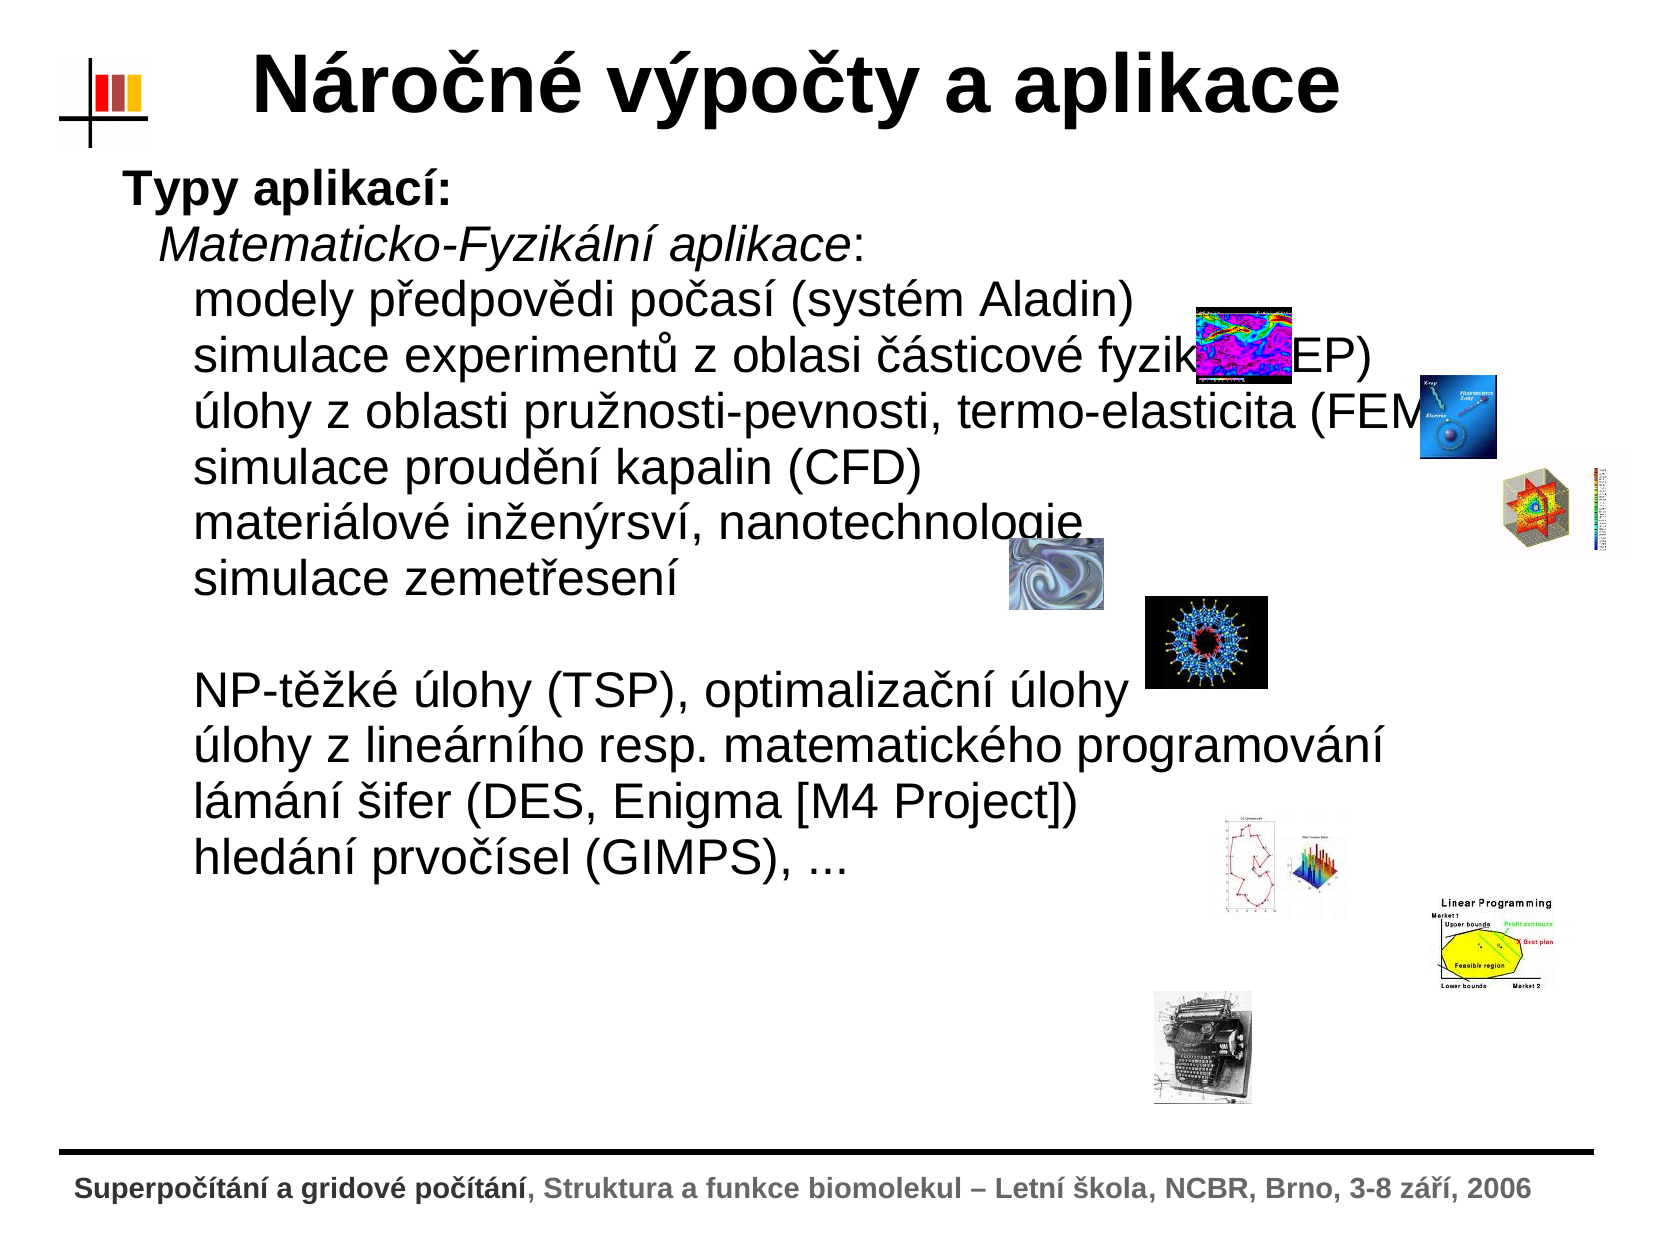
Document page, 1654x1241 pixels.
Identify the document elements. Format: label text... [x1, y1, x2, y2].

picture [1009, 538, 1104, 610]
picture [59, 58, 148, 148]
text_box Superpočítání a gridové počítání, Struktura a funkce biomolekul – Letní škola, NCBR, Brno, 3-8 září, 2006 [59, 1151, 1558, 1214]
picture [1196, 307, 1292, 384]
picture [1420, 375, 1628, 559]
picture [1154, 991, 1252, 1104]
picture [1209, 813, 1352, 921]
text_box Náročné výpočty a aplikace [236, 29, 1595, 171]
picture [1145, 596, 1268, 689]
picture [1430, 897, 1555, 989]
text_box Typy aplikací: Matematicko-Fyzikální aplikace: modely předpovědi počasí (systém Aladin) simulace experimentů z oblasi částicové fyziky (HEP) úlohy z oblasti pružnosti-pevnosti, termo-elasticita (FEM) simulace proudění kapalin (CFD) materiálové inženýrsví, nanotechnologie simulace zemetřesení NP-těžké úlohy (TSP), optimalizační úlohy úlohy z lineárního resp. matematického programování lámání šifer (DES, Enigma [M4 Project]) hledání prvočísel (GIMPS), ... [107, 152, 1555, 1134]
